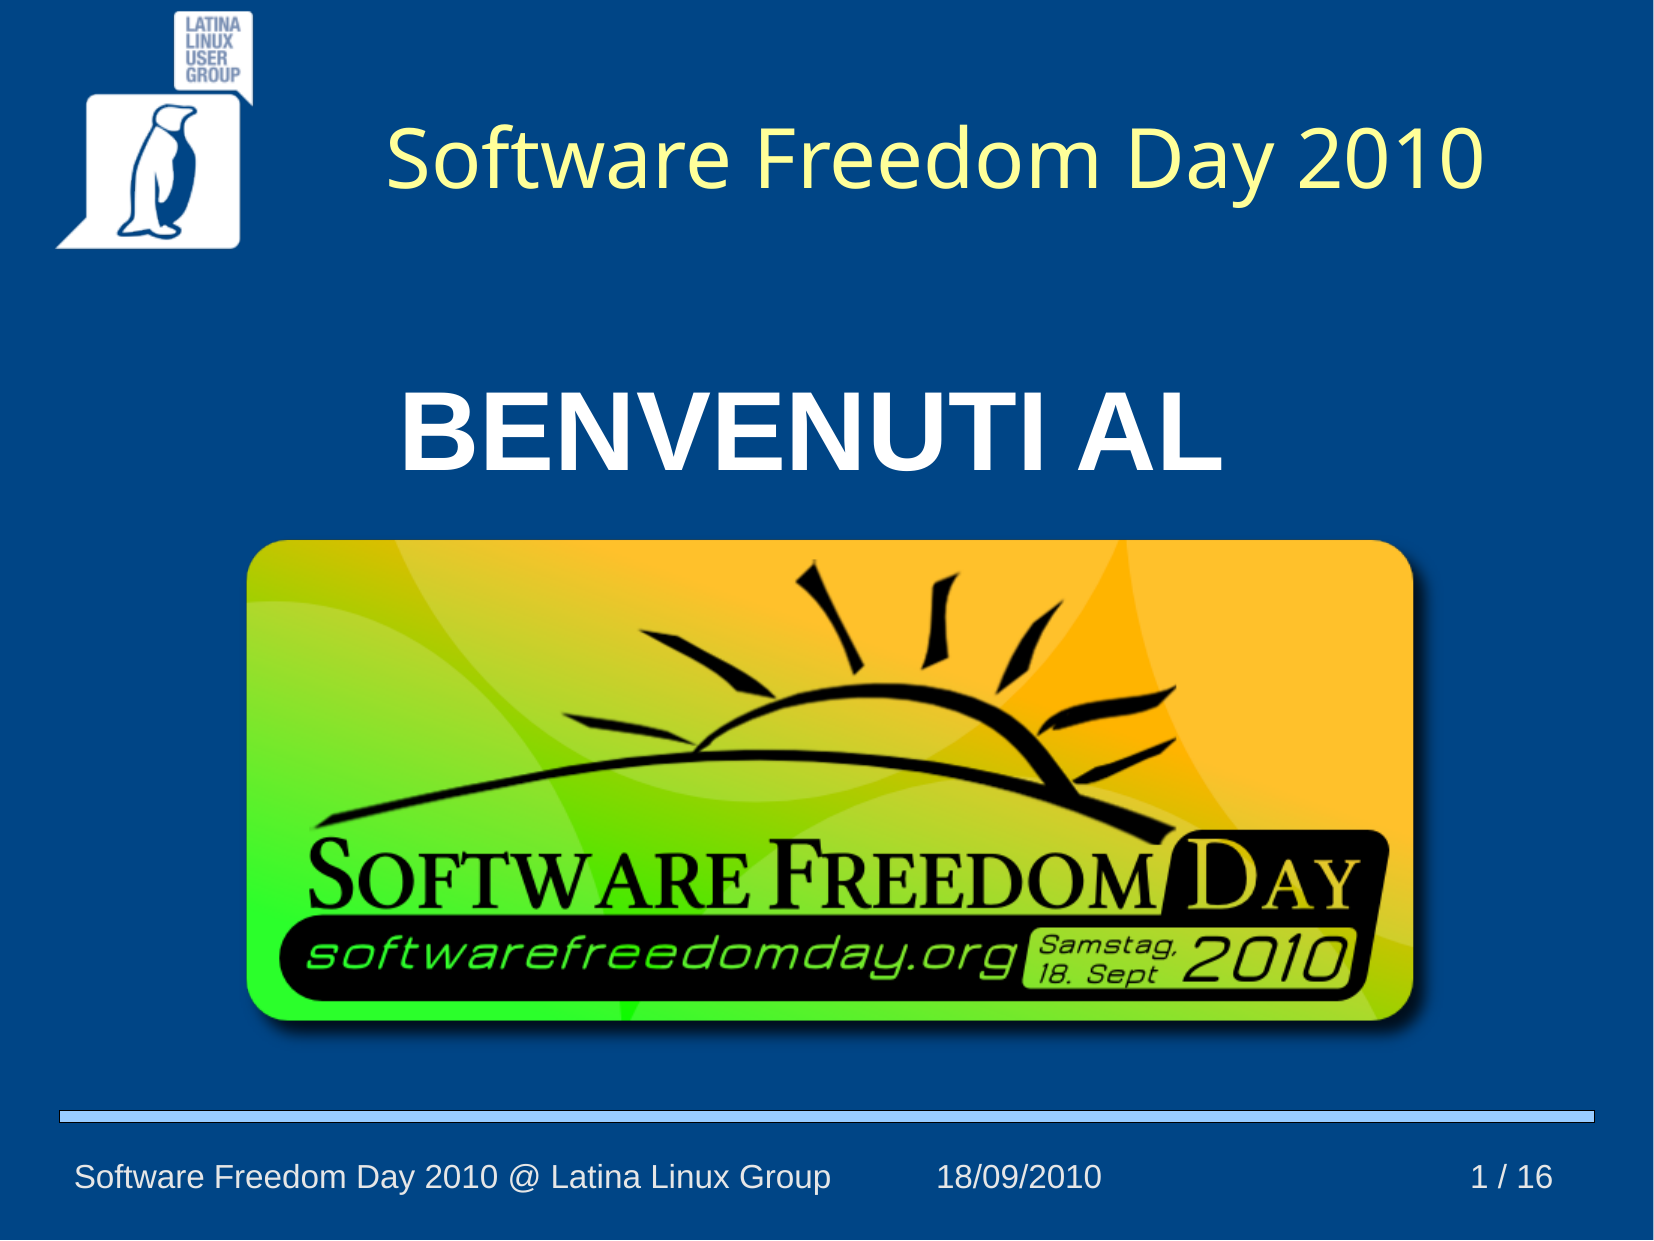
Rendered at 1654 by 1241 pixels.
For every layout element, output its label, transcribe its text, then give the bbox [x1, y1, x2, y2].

title Software Freedom Day 2010 [265, 48, 1607, 264]
text_box BENVENUTI AL [257, 361, 1397, 502]
picture [236, 531, 1448, 1057]
picture [43, 0, 266, 262]
